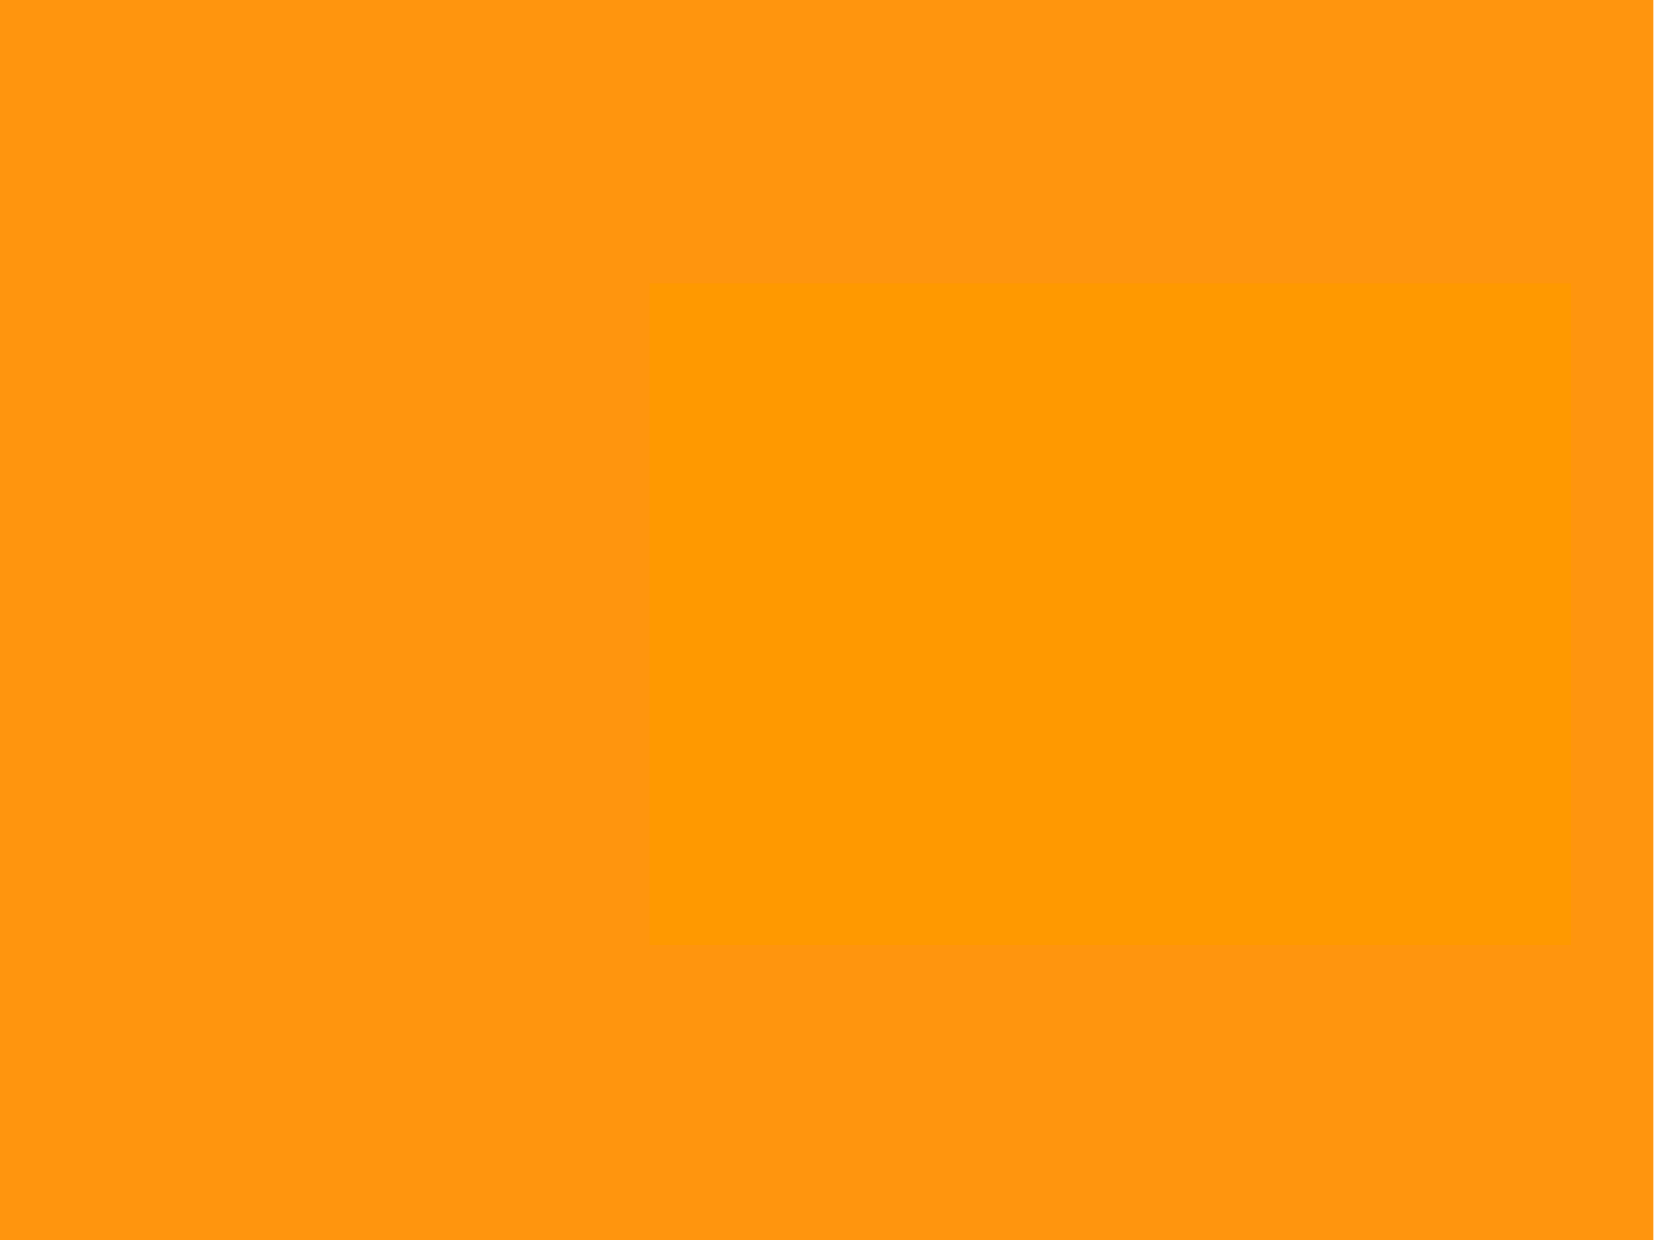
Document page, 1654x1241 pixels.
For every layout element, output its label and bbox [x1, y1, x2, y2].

text_box [649, 283, 1571, 945]
